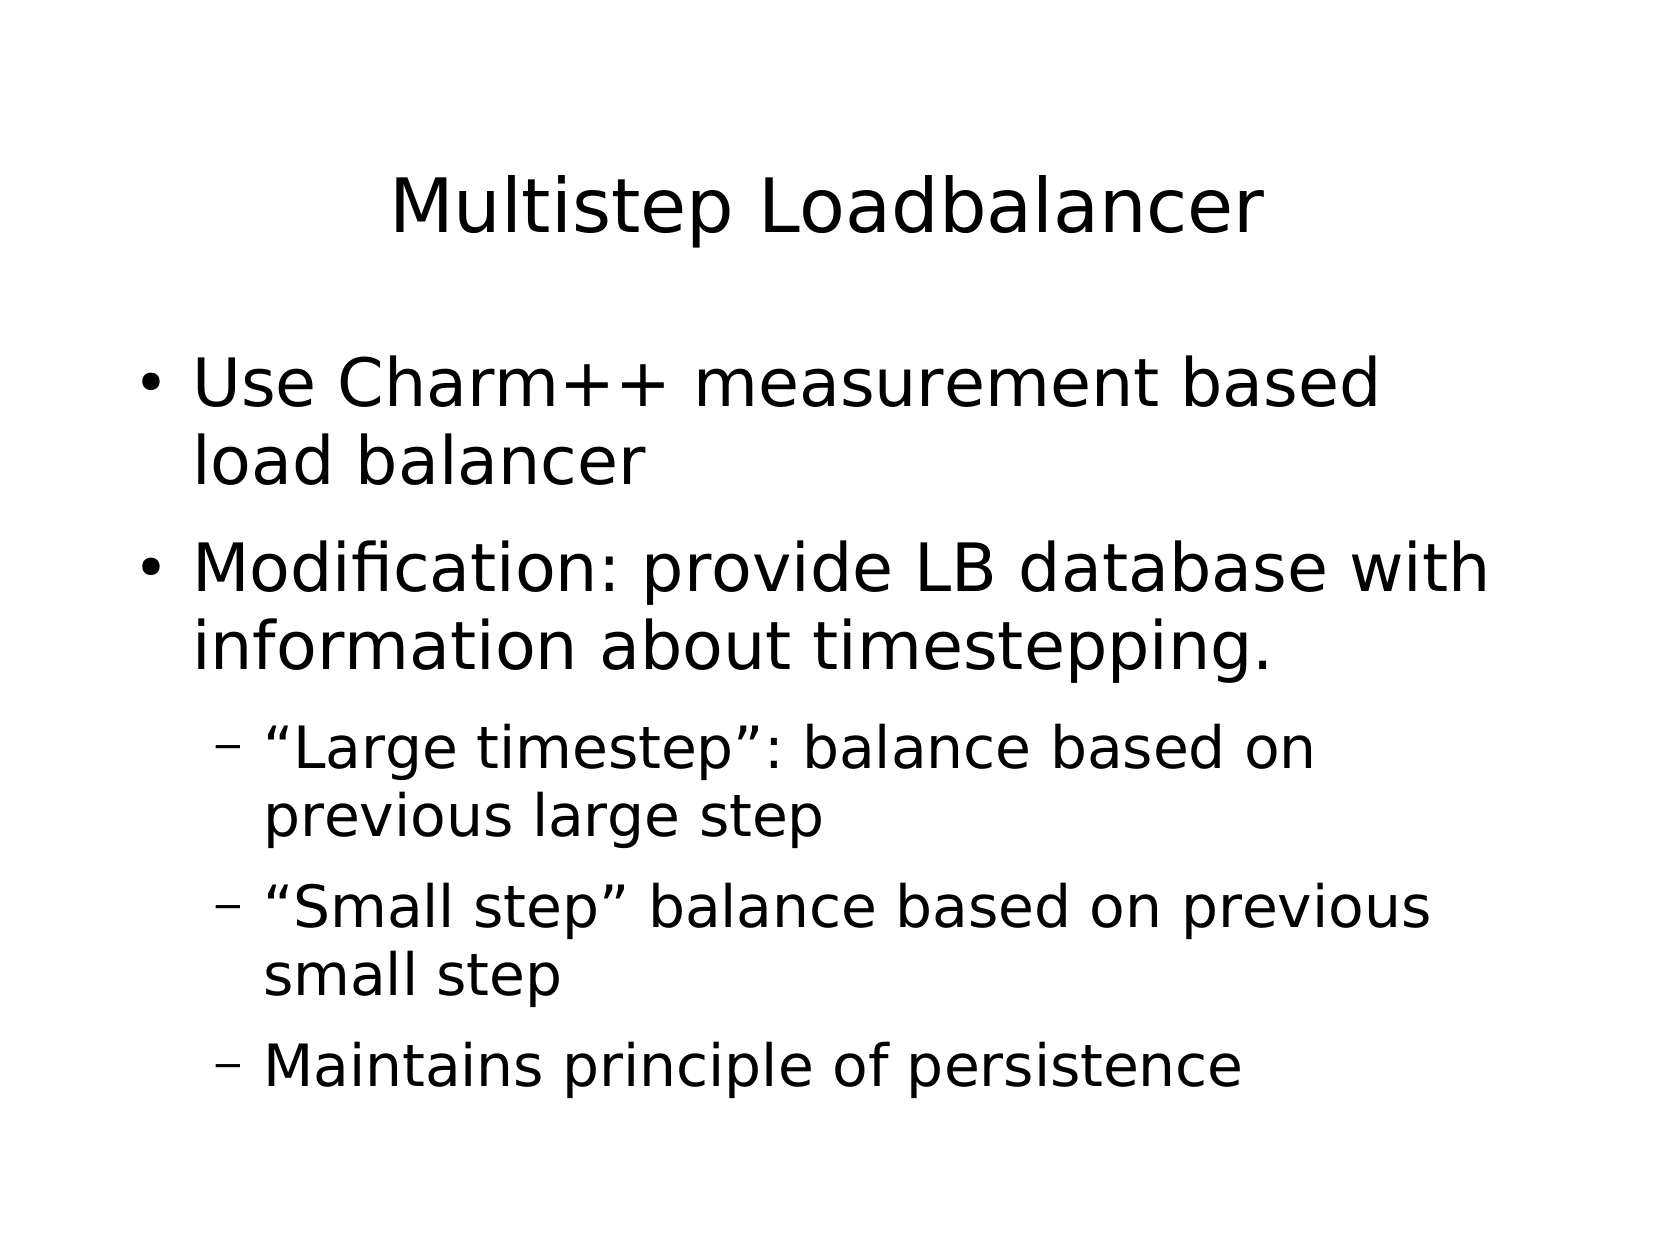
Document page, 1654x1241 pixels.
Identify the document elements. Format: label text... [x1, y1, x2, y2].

title Multistep Loadbalancer [121, 110, 1534, 303]
list Use Charm++ measurement based load balancer Modification: provide LB database with information about timestepping. “Large timestep”: balance based on previous large step “Small step” balance based on previous small step Maintains principle of persistence [121, 344, 1534, 1112]
